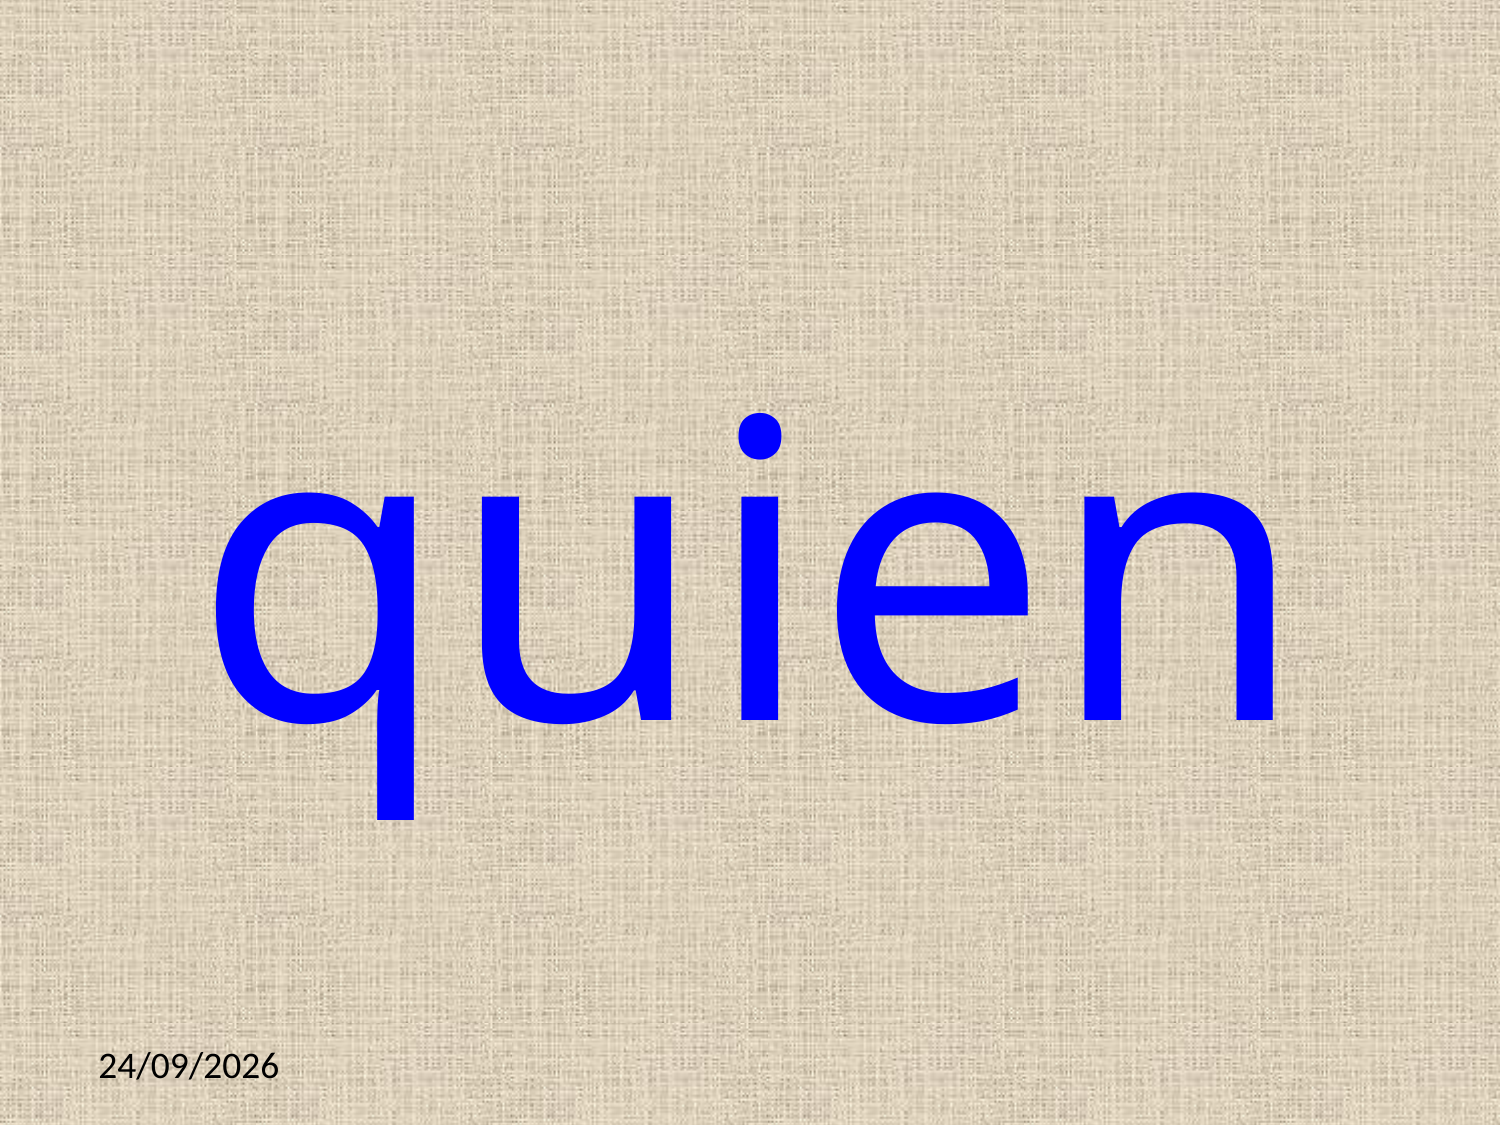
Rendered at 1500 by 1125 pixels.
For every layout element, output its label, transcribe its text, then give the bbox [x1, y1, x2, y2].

text_box quien [254, 523, 378, 694]
text_box quien [29, 267, 1471, 788]
picture [0, 0, 1500, 1125]
